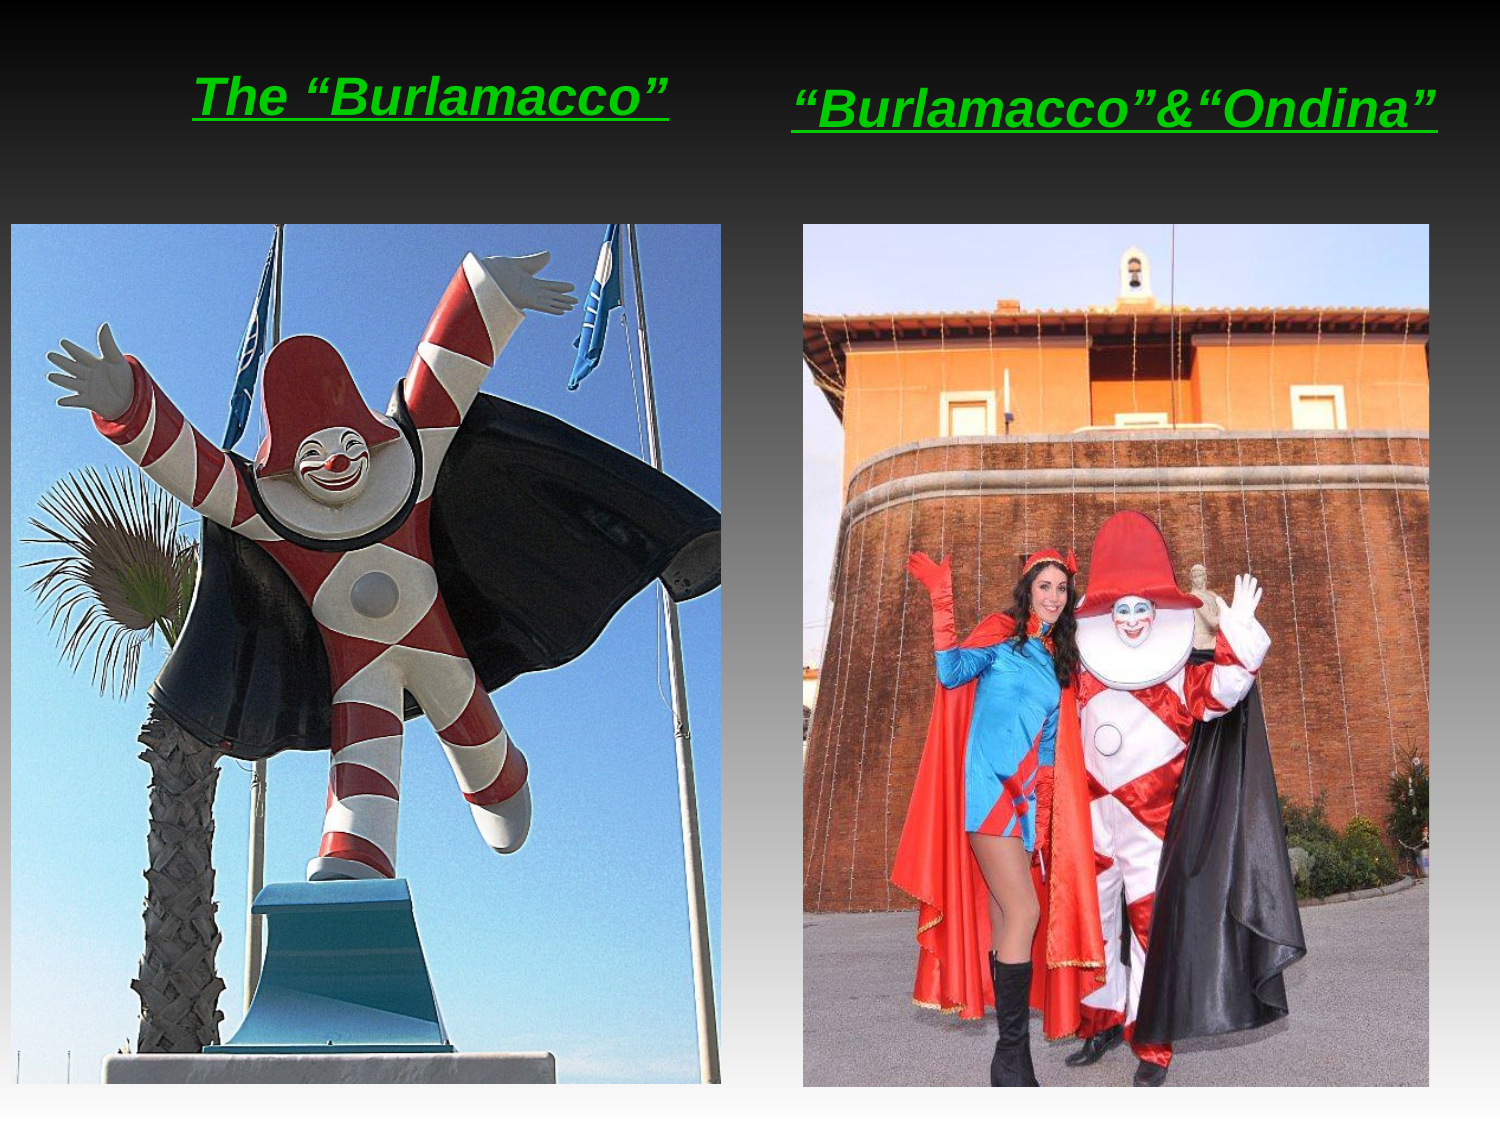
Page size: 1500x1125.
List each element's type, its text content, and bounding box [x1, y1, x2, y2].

text_box “Burlamacco”&“Ondina” [776, 70, 1453, 148]
text_box The “Burlamacco” [177, 59, 685, 148]
picture [803, 224, 1430, 1087]
picture [11, 224, 721, 1084]
